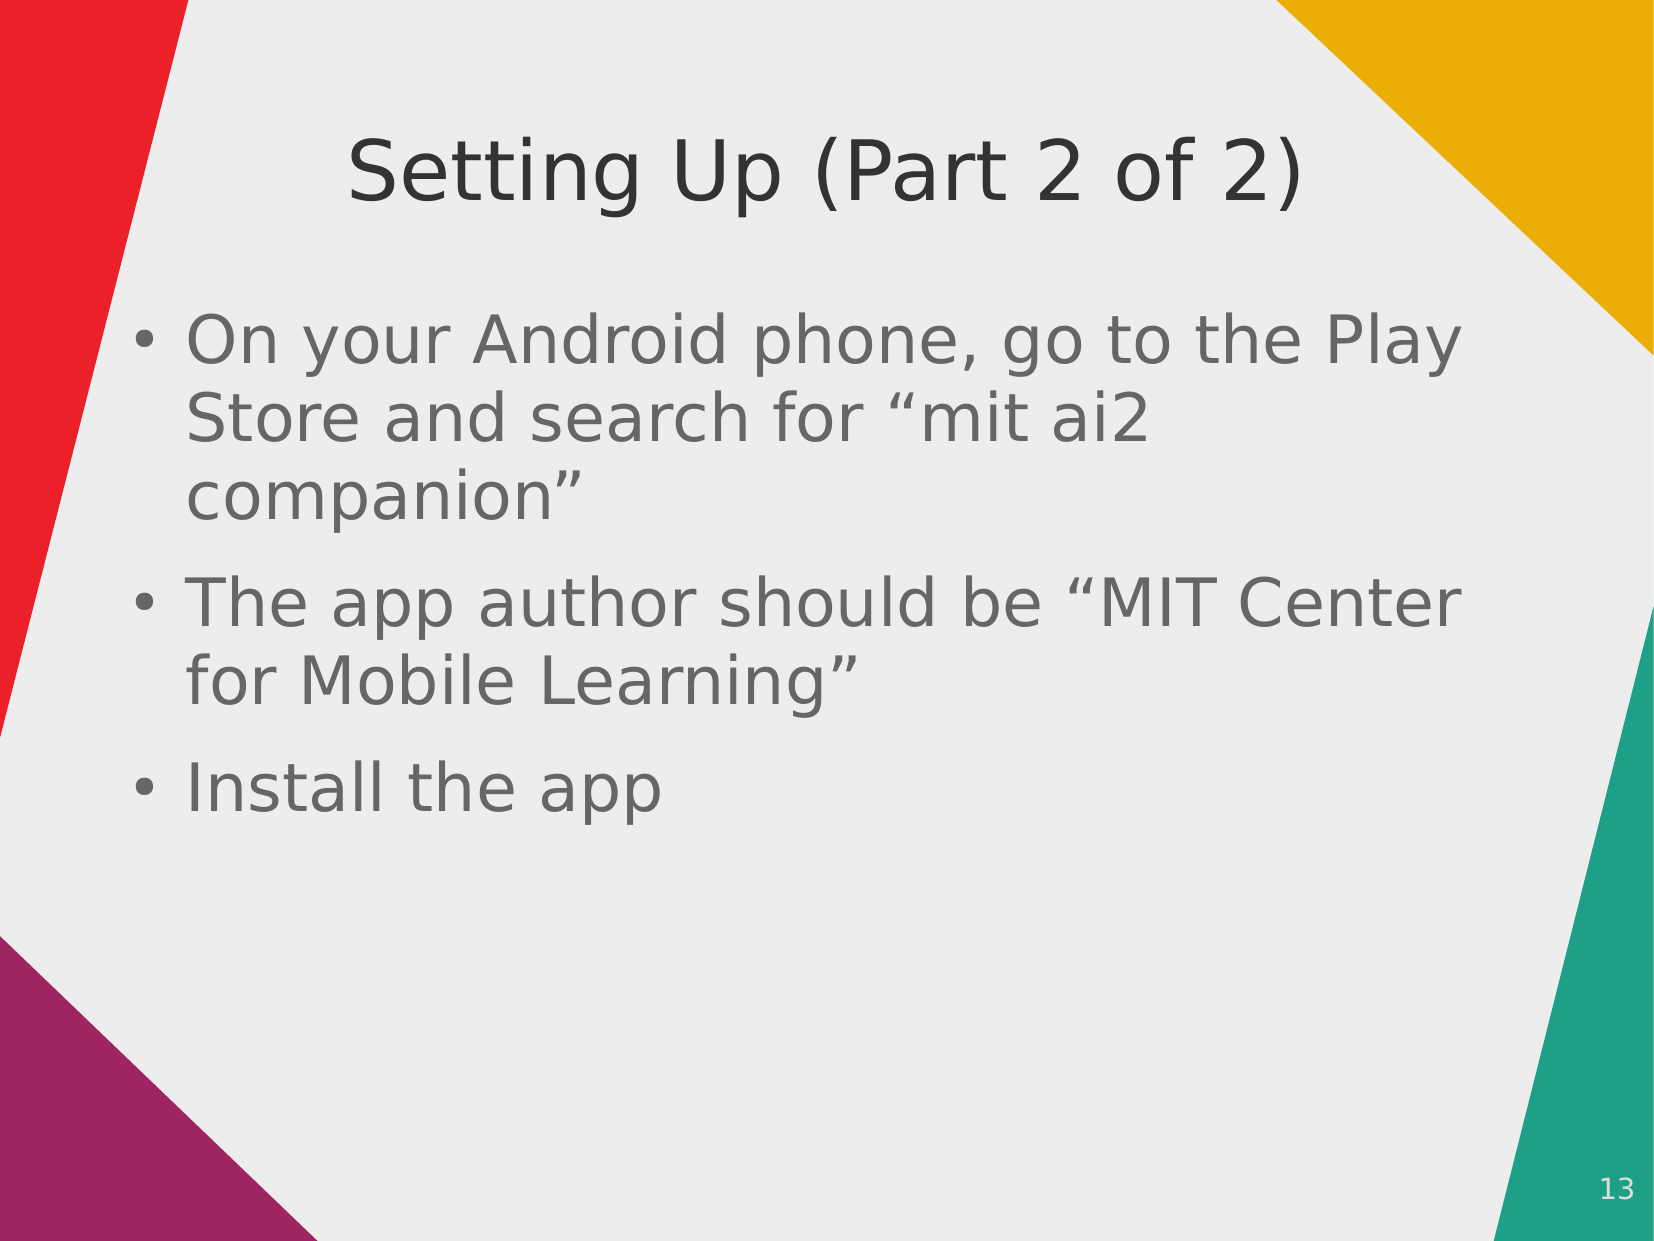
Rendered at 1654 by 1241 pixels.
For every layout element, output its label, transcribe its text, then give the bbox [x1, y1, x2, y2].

list On your Android phone, go to the Play Store and search for “mit ai2 companion” The app author should be “MIT Center for Mobile Learning” Install the app [114, 302, 1539, 1033]
text_box [114, 73, 1539, 271]
